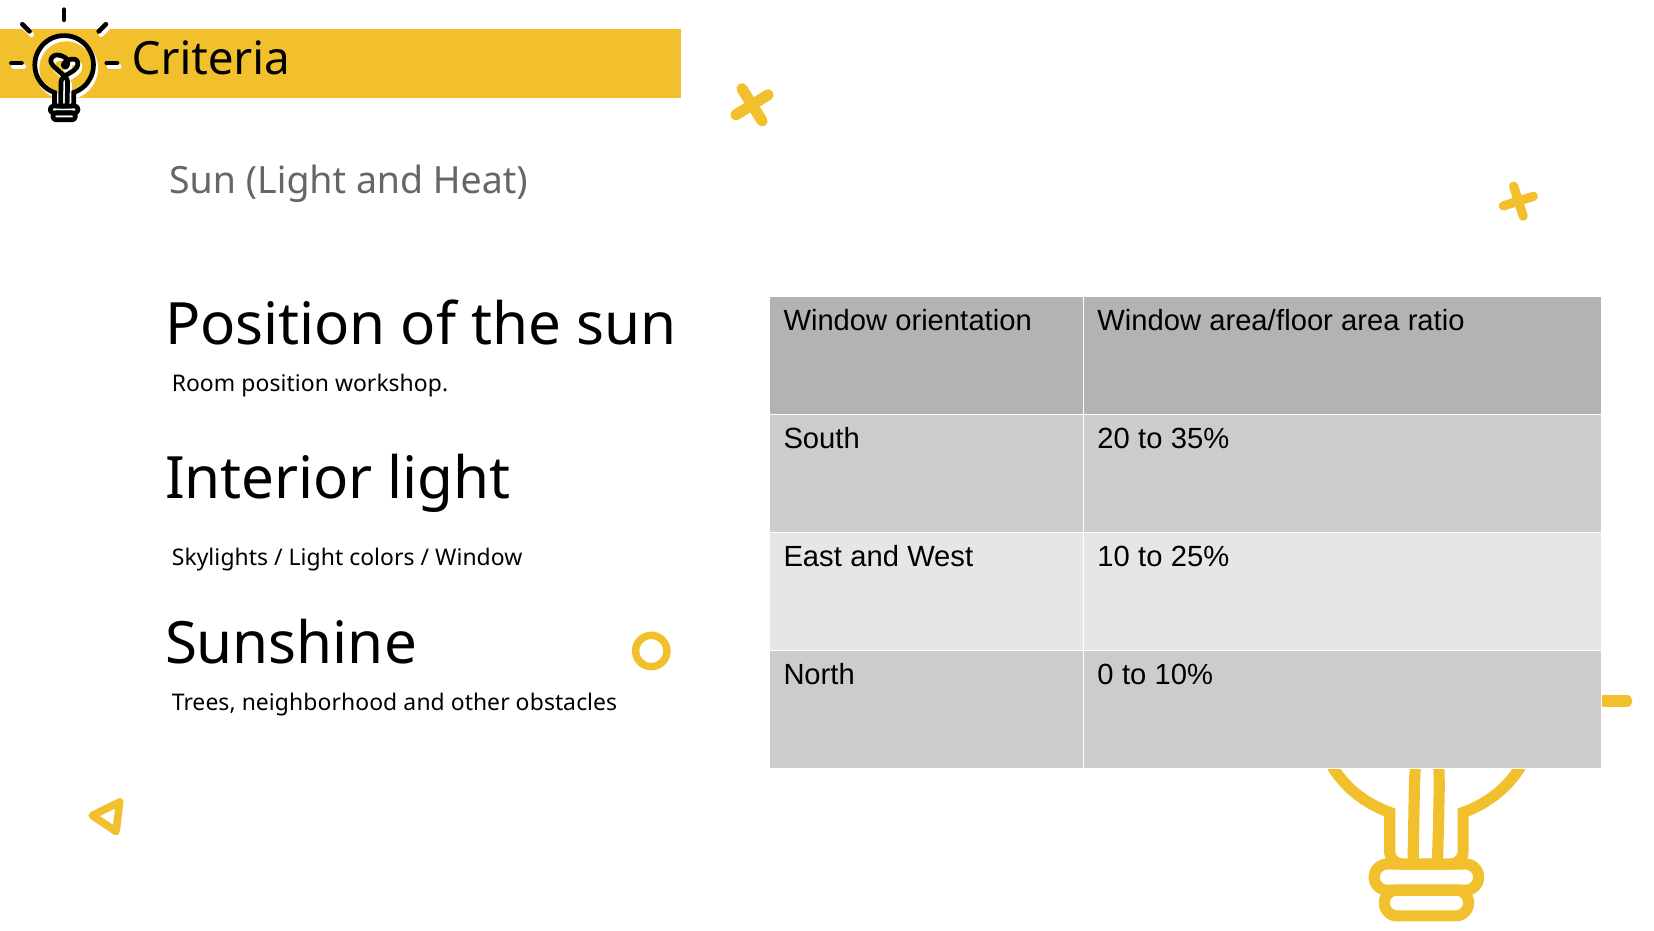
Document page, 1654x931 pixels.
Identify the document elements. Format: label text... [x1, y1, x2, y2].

table_header Window area/floor area ratio [1084, 297, 1601, 414]
table_cell East and West [770, 533, 1083, 650]
title Position of the sun [165, 277, 803, 367]
table_cell South [770, 415, 1083, 532]
table_cell 10 to 25% [1084, 533, 1601, 650]
title Criteria [131, 16, 578, 97]
title Sunshine [165, 596, 803, 686]
table_cell 20 to 35% [1084, 415, 1601, 532]
table_header Window orientation [770, 297, 1083, 414]
table_cell 0 to 10% [1084, 651, 1601, 768]
text_box Trees, neighborhood and other obstacles [171, 685, 661, 748]
table_cell North [770, 651, 1083, 768]
text_box Skylights / Light colors / Window [171, 523, 661, 596]
title Interior light [165, 431, 769, 520]
title Sun (Light and Heat) [169, 152, 1004, 207]
text_box Room position workshop. [171, 366, 661, 430]
